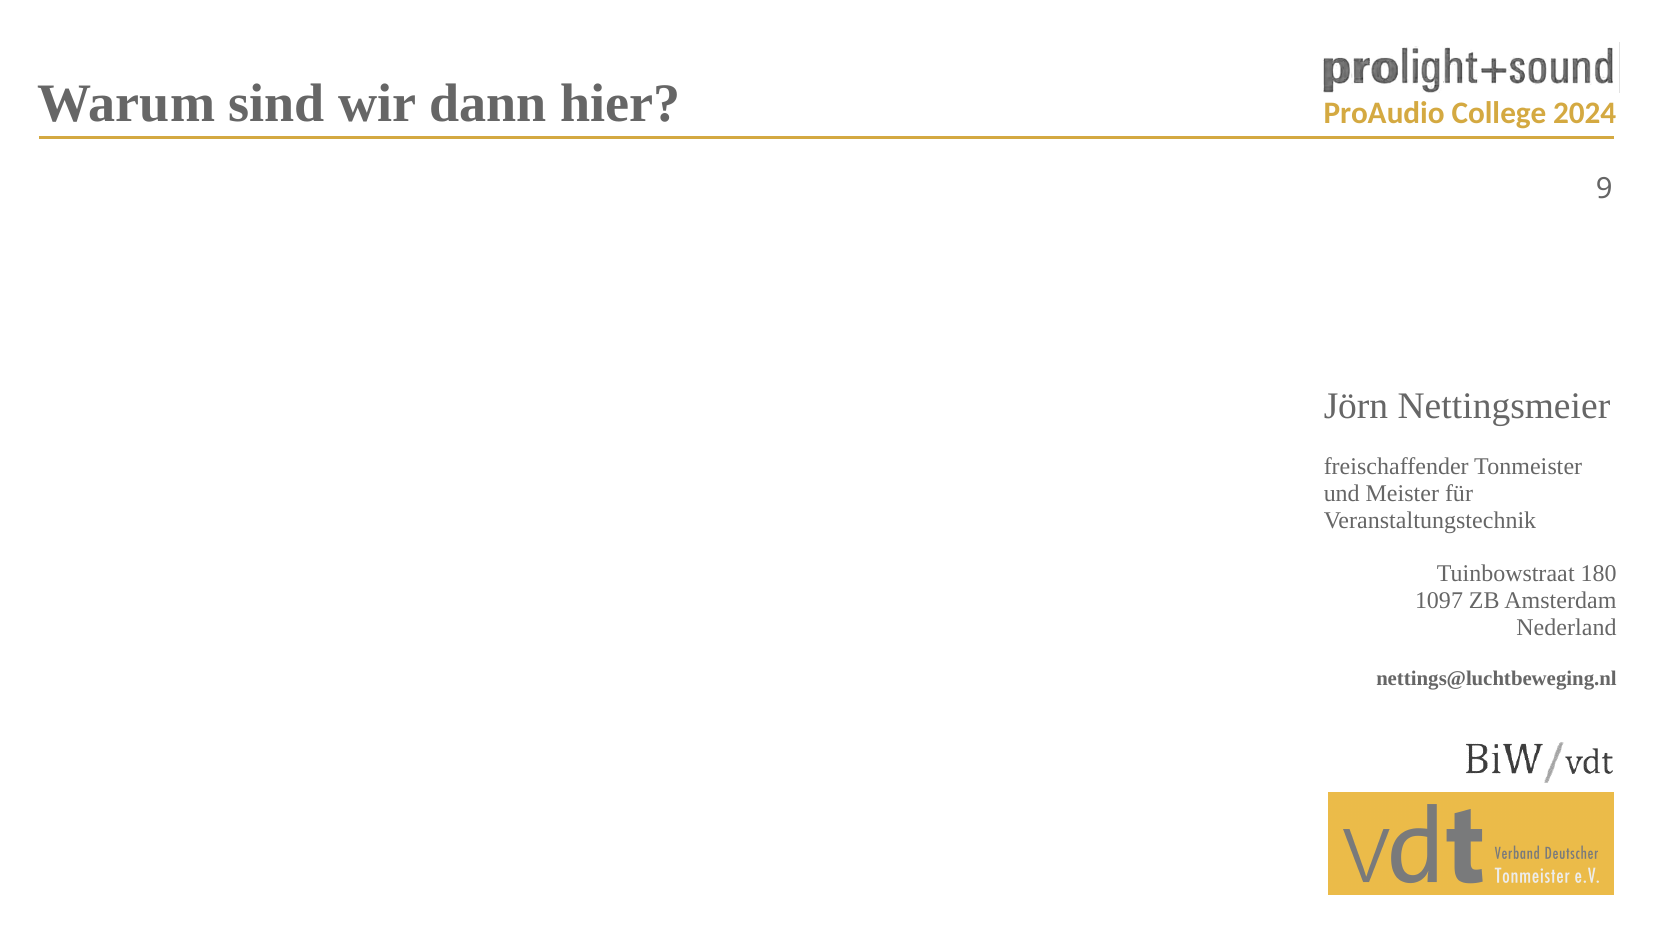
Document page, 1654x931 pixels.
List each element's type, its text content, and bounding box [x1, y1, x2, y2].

picture [1318, 42, 1620, 93]
title Warum sind wir dann hier? [37, 45, 1282, 163]
